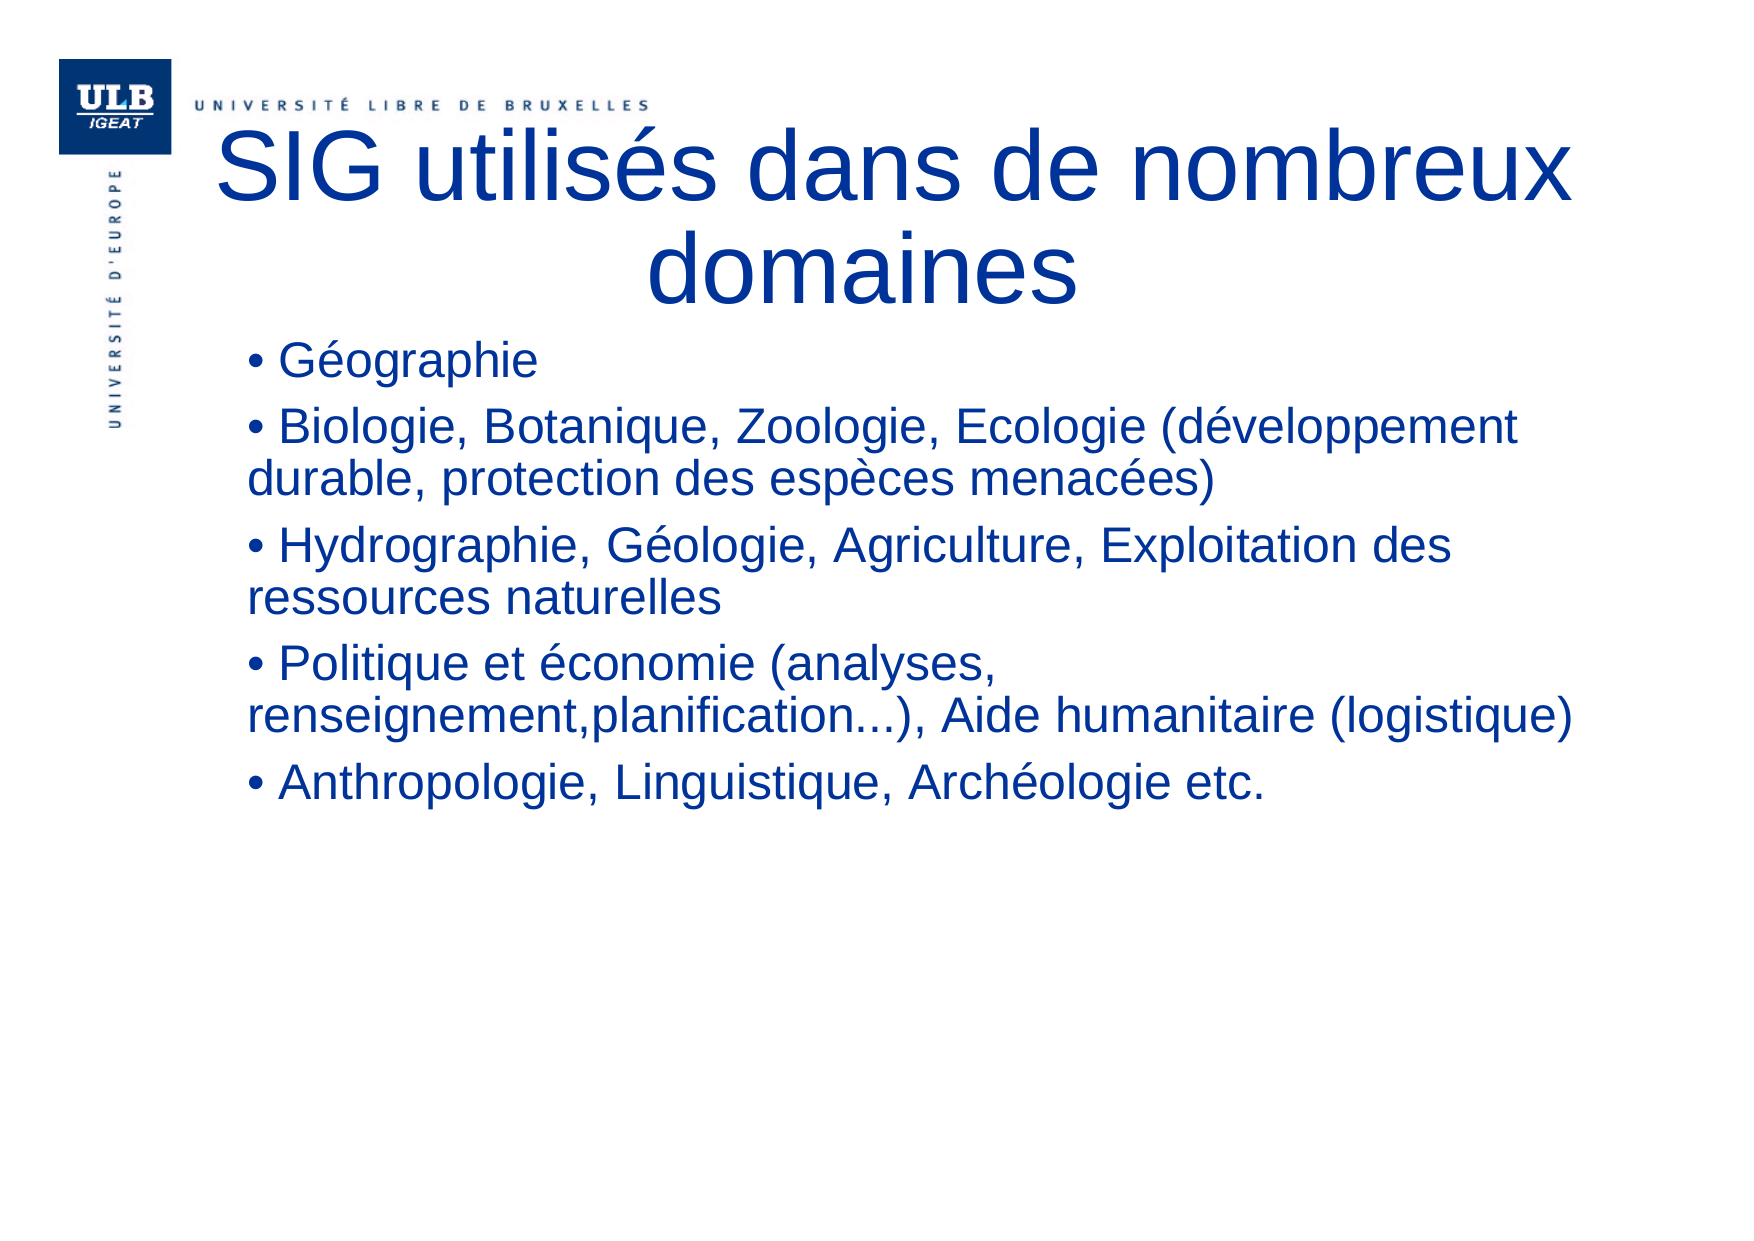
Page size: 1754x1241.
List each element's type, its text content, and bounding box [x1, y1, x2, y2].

picture [59, 59, 1695, 1182]
list • Géographie • Biologie, Botanique, Zoologie, Ecologie (développement durable, protection des espèces menacées) • Hydrographie, Géologie, Agriculture, Exploitation des ressources naturelles • Politique et économie (analyses, renseignement,planification...), Aide humanitaire (logistique) • Anthropologie, Linguistique, Archéologie etc. [140, 335, 1613, 994]
title SIG utilisés dans de nombreux domaines [140, 103, 1613, 335]
